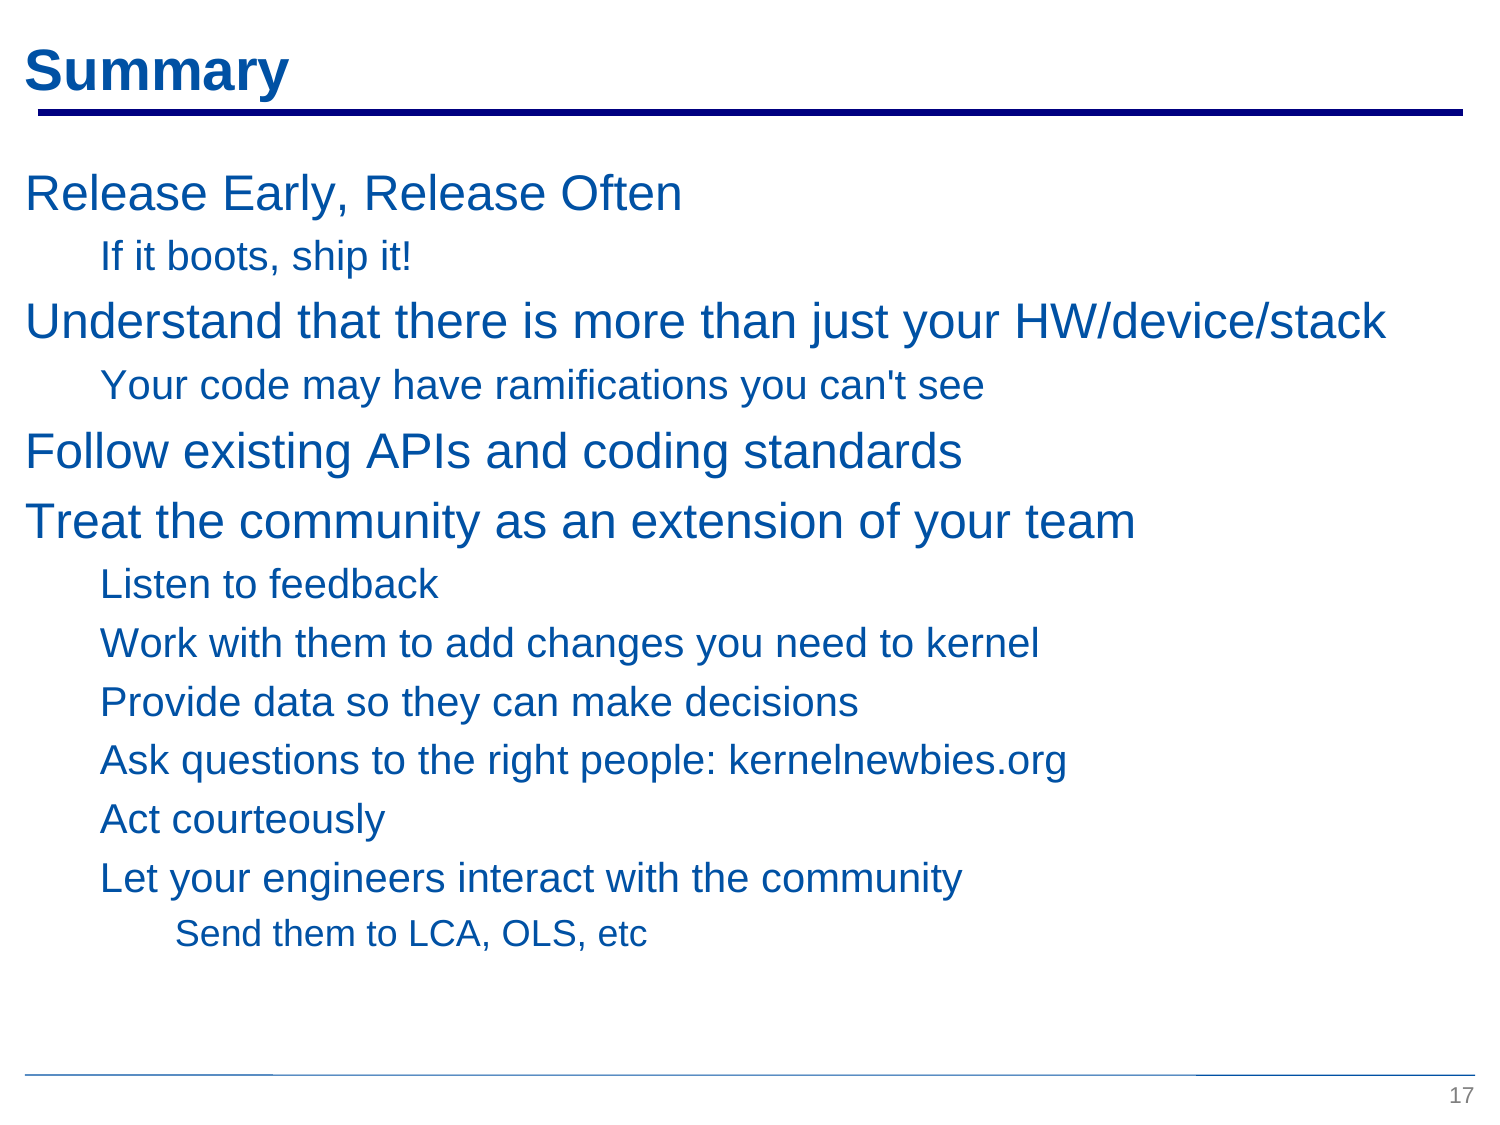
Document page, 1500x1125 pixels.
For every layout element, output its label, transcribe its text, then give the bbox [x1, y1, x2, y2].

list Release Early, Release Often If it boots, ship it! Understand that there is more than just your HW/device/stack Your code may have ramifications you can't see Follow existing APIs and coding standards Treat the community as an extension of your team Listen to feedback Work with them to add changes you need to kernel Provide data so they can make decisions Ask questions to the right people: kernelnewbies.org Act courteously Let your engineers interact with the community Send them to LCA, OLS, etc [24, 162, 1475, 1029]
title Summary [24, 19, 1463, 118]
